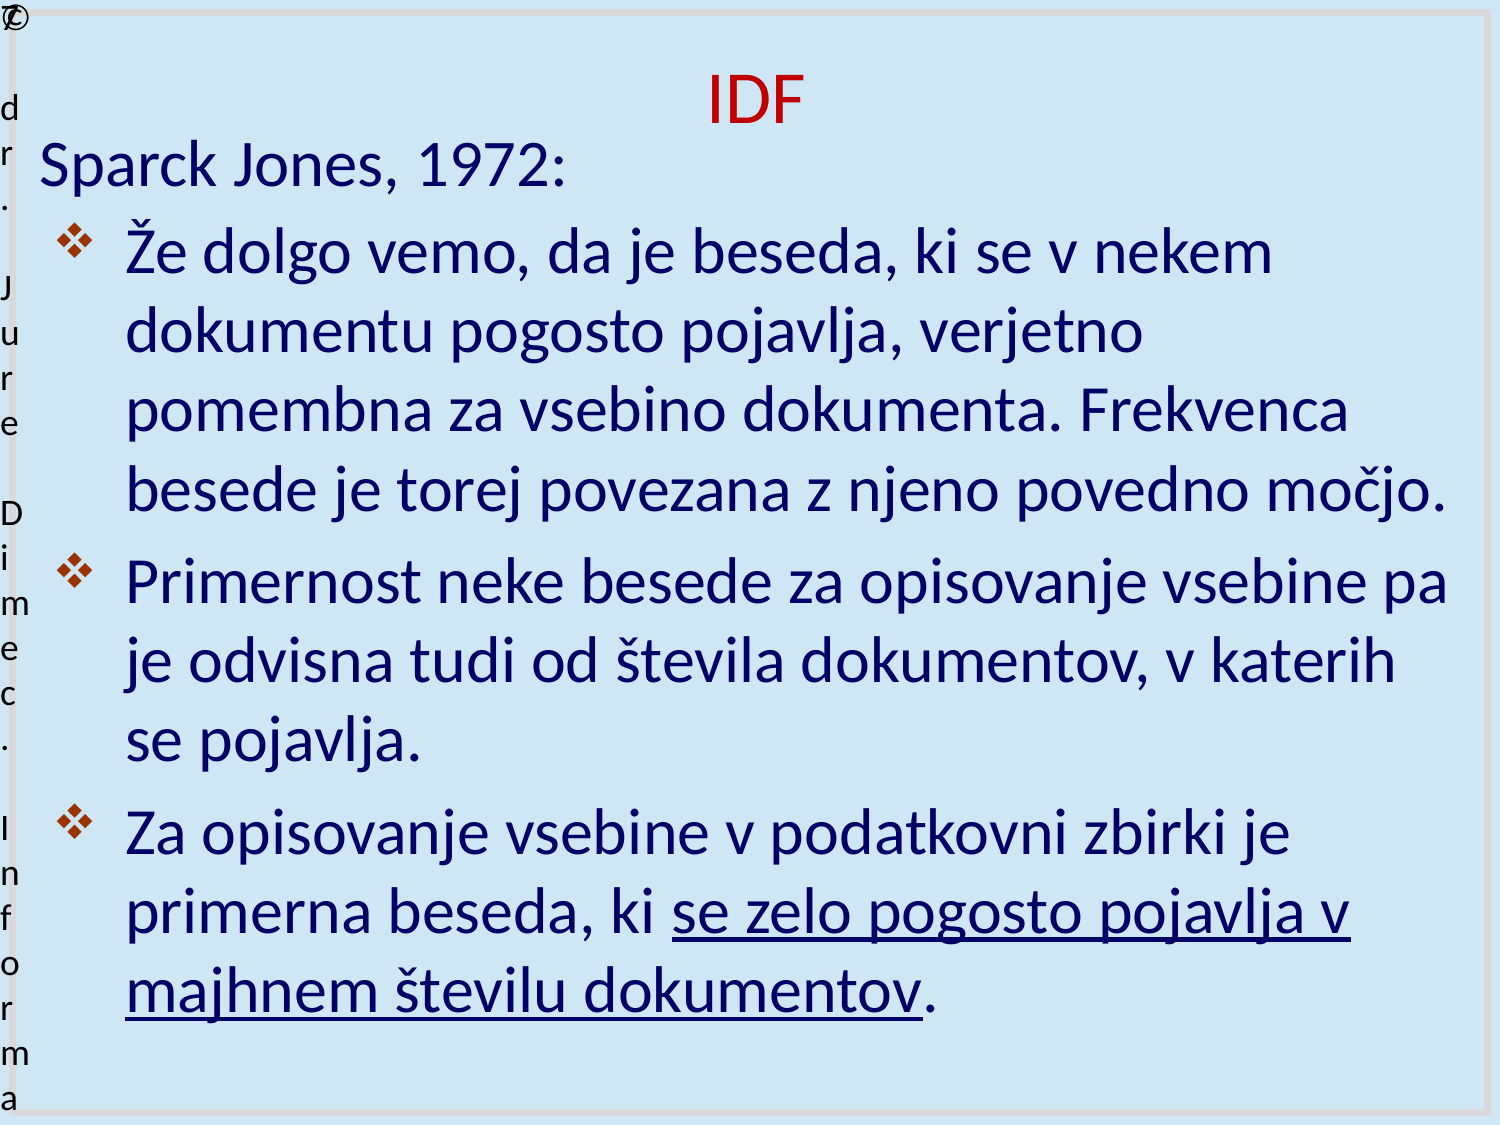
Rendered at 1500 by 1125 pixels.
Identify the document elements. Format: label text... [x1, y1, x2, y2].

title IDF [37, 37, 1475, 150]
text_box Sparck Jones, 1972: [24, 112, 663, 208]
list Že dolgo vemo, da je beseda, ki se v nekem dokumentu pogosto pojavlja, verjetno pomembna za vsebino dokumenta. Frekvenca besede je torej povezana z njeno povedno močjo. Primernost neke besede za opisovanje vsebine pa je odvisna tudi od števila dokumentov, v katerih se pojavlja. Za opisovanje vsebine v podatkovni zbirki je primerna beseda, ki se zelo pogosto pojavlja v majhnem številu dokumentov. [37, 200, 1475, 1050]
